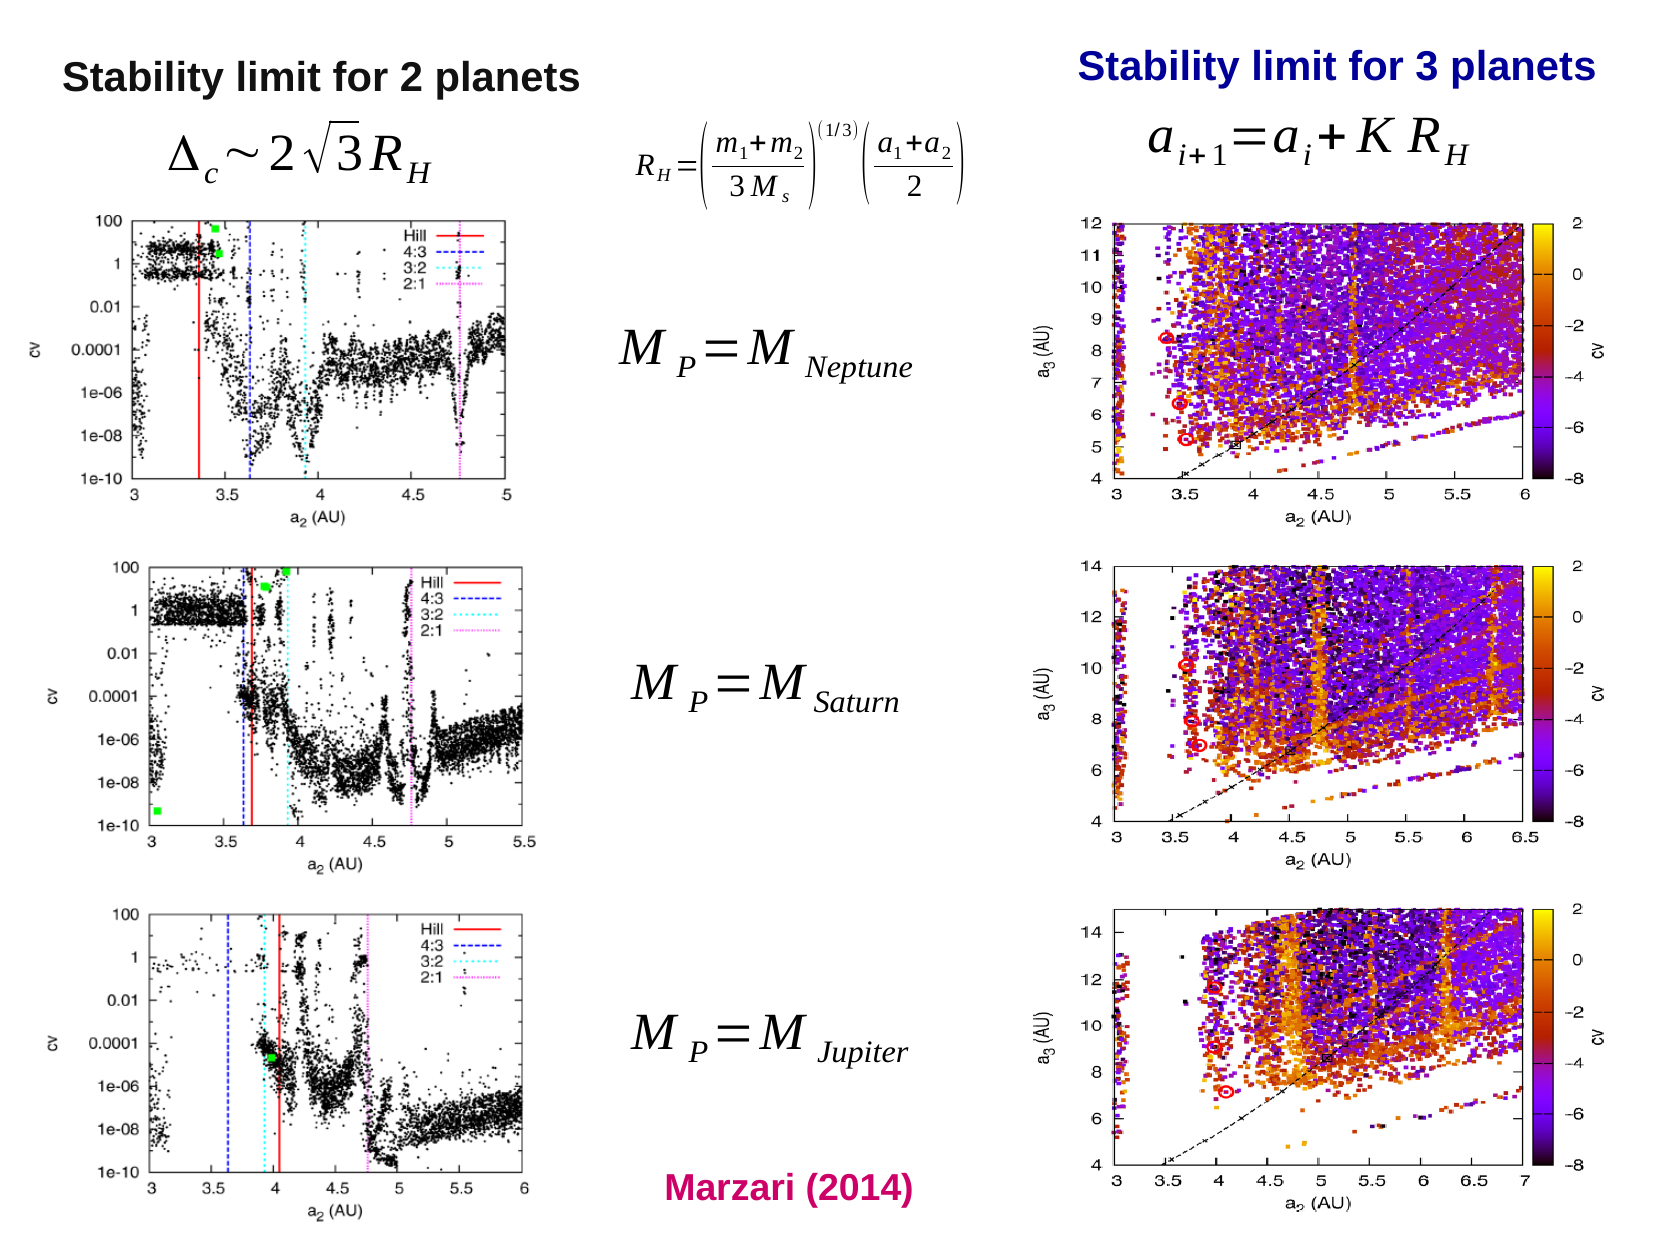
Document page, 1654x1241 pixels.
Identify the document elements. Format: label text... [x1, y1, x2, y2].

chart [153, 118, 449, 189]
chart [614, 653, 915, 721]
chart [602, 318, 927, 386]
picture [1015, 188, 1619, 1217]
chart [614, 1003, 925, 1071]
text_box Stability limit for 3 planets [1062, 35, 1654, 97]
picture [11, 153, 582, 1231]
chart [1133, 106, 1486, 173]
text_box Stability limit for 2 planets [47, 47, 603, 156]
chart [625, 119, 975, 213]
text_box Marzari (2014) [649, 1159, 945, 1217]
